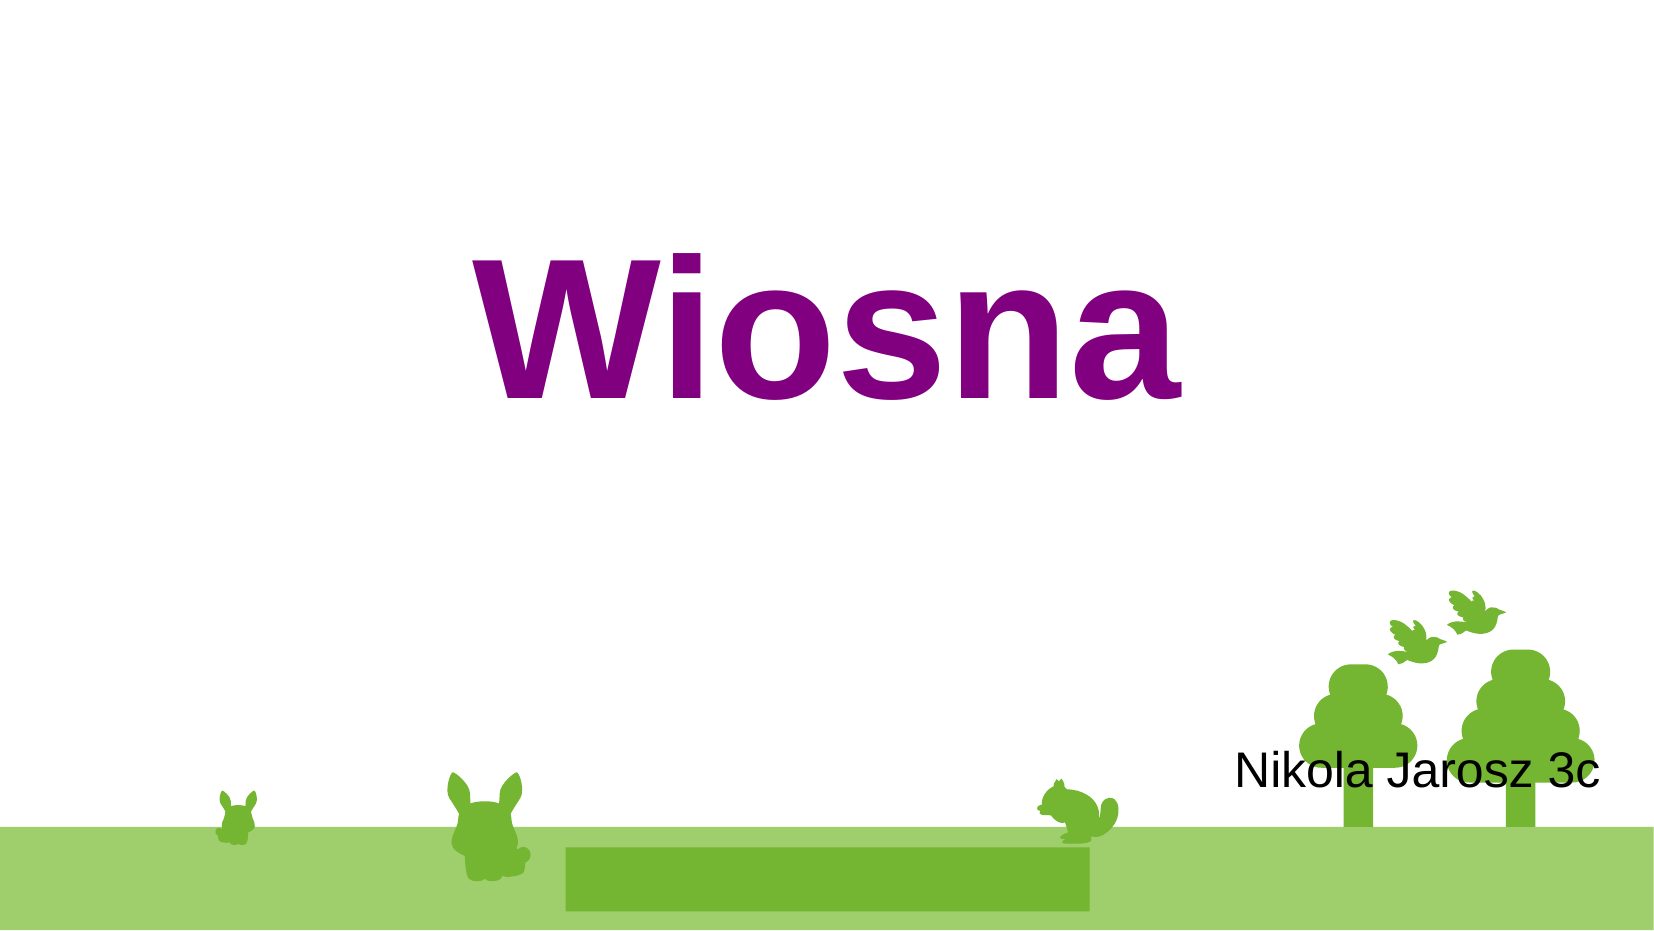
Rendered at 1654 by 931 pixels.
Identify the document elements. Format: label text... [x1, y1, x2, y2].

subtitle Nikola Jarosz 3c [1122, 679, 1654, 857]
text_box [565, 847, 1090, 912]
title Wiosna [88, 206, 1565, 431]
